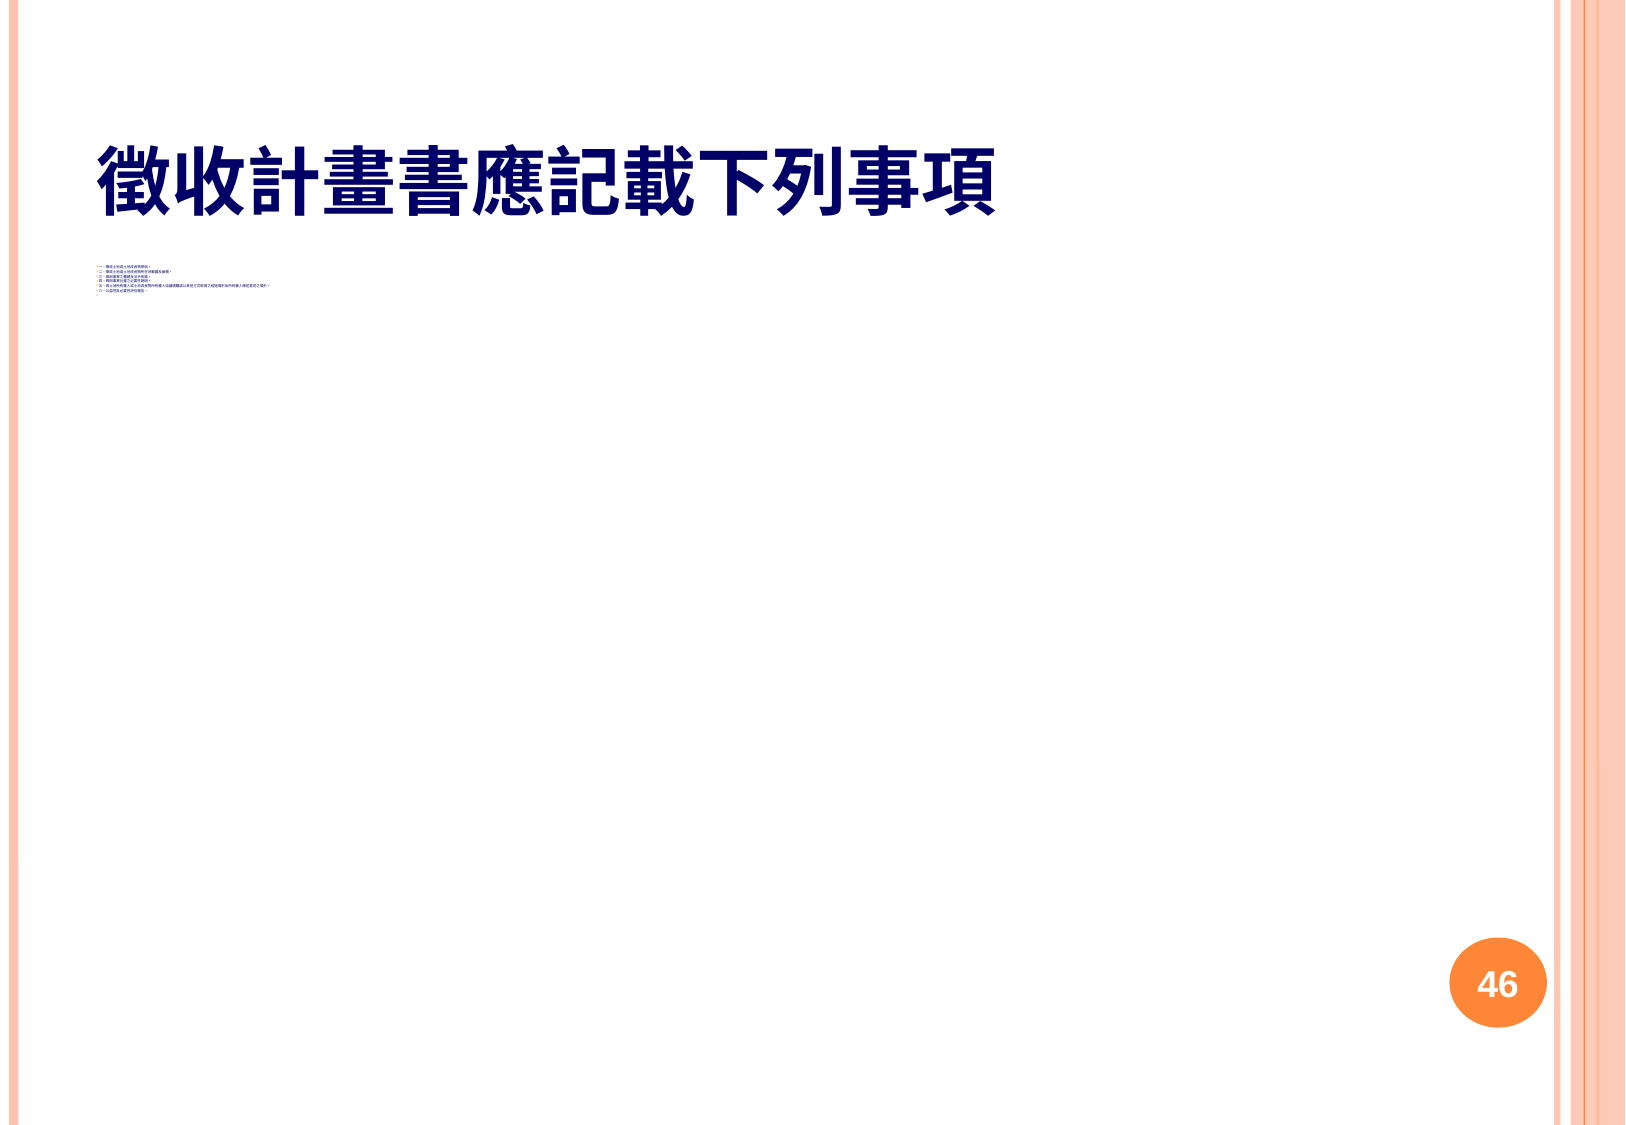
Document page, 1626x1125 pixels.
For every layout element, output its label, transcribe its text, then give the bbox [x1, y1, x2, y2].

list 一、徵收土地或土地改良物原因。 二、徵收土地或土地改良物所在地範圍及面積。 三、興辦事業之種類及法令依據。 四、興辦事業計畫之必要性說明。 五、與土地所有權人或土地改良物所有權人協議價購或以其他方式取得之經過情形及所有權人陳述意見之情形。 六、公益性及必要性評估報告。 [81, 262, 1409, 1062]
title 徵收計畫書應記載下列事項 [81, 45, 1409, 233]
